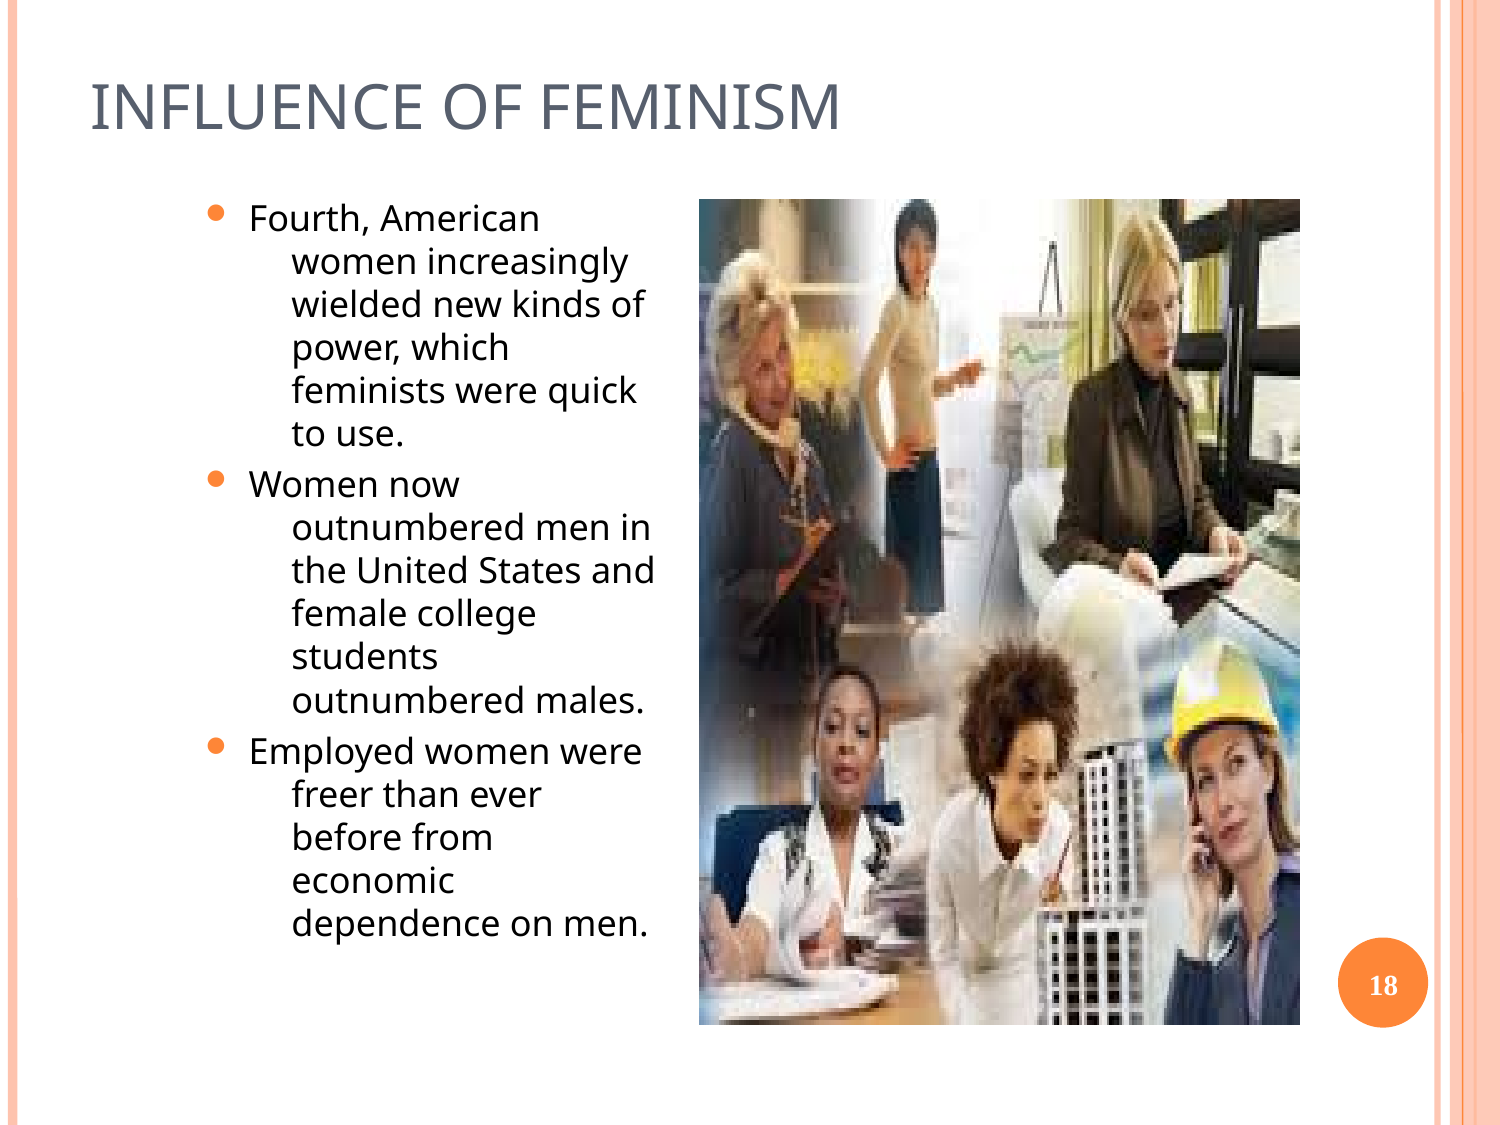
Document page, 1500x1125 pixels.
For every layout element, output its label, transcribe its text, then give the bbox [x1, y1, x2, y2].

text_box [1333, 940, 1434, 1027]
title Influence of Feminism [75, 45, 1300, 150]
picture [699, 200, 1300, 1026]
list Fourth, American women increasingly wielded new kinds of power, which feminists were quick to use. Women now outnumbered men in the United States and female college students outnumbered males. Employed women were freer than ever before from economic dependence on men. [75, 187, 676, 1013]
